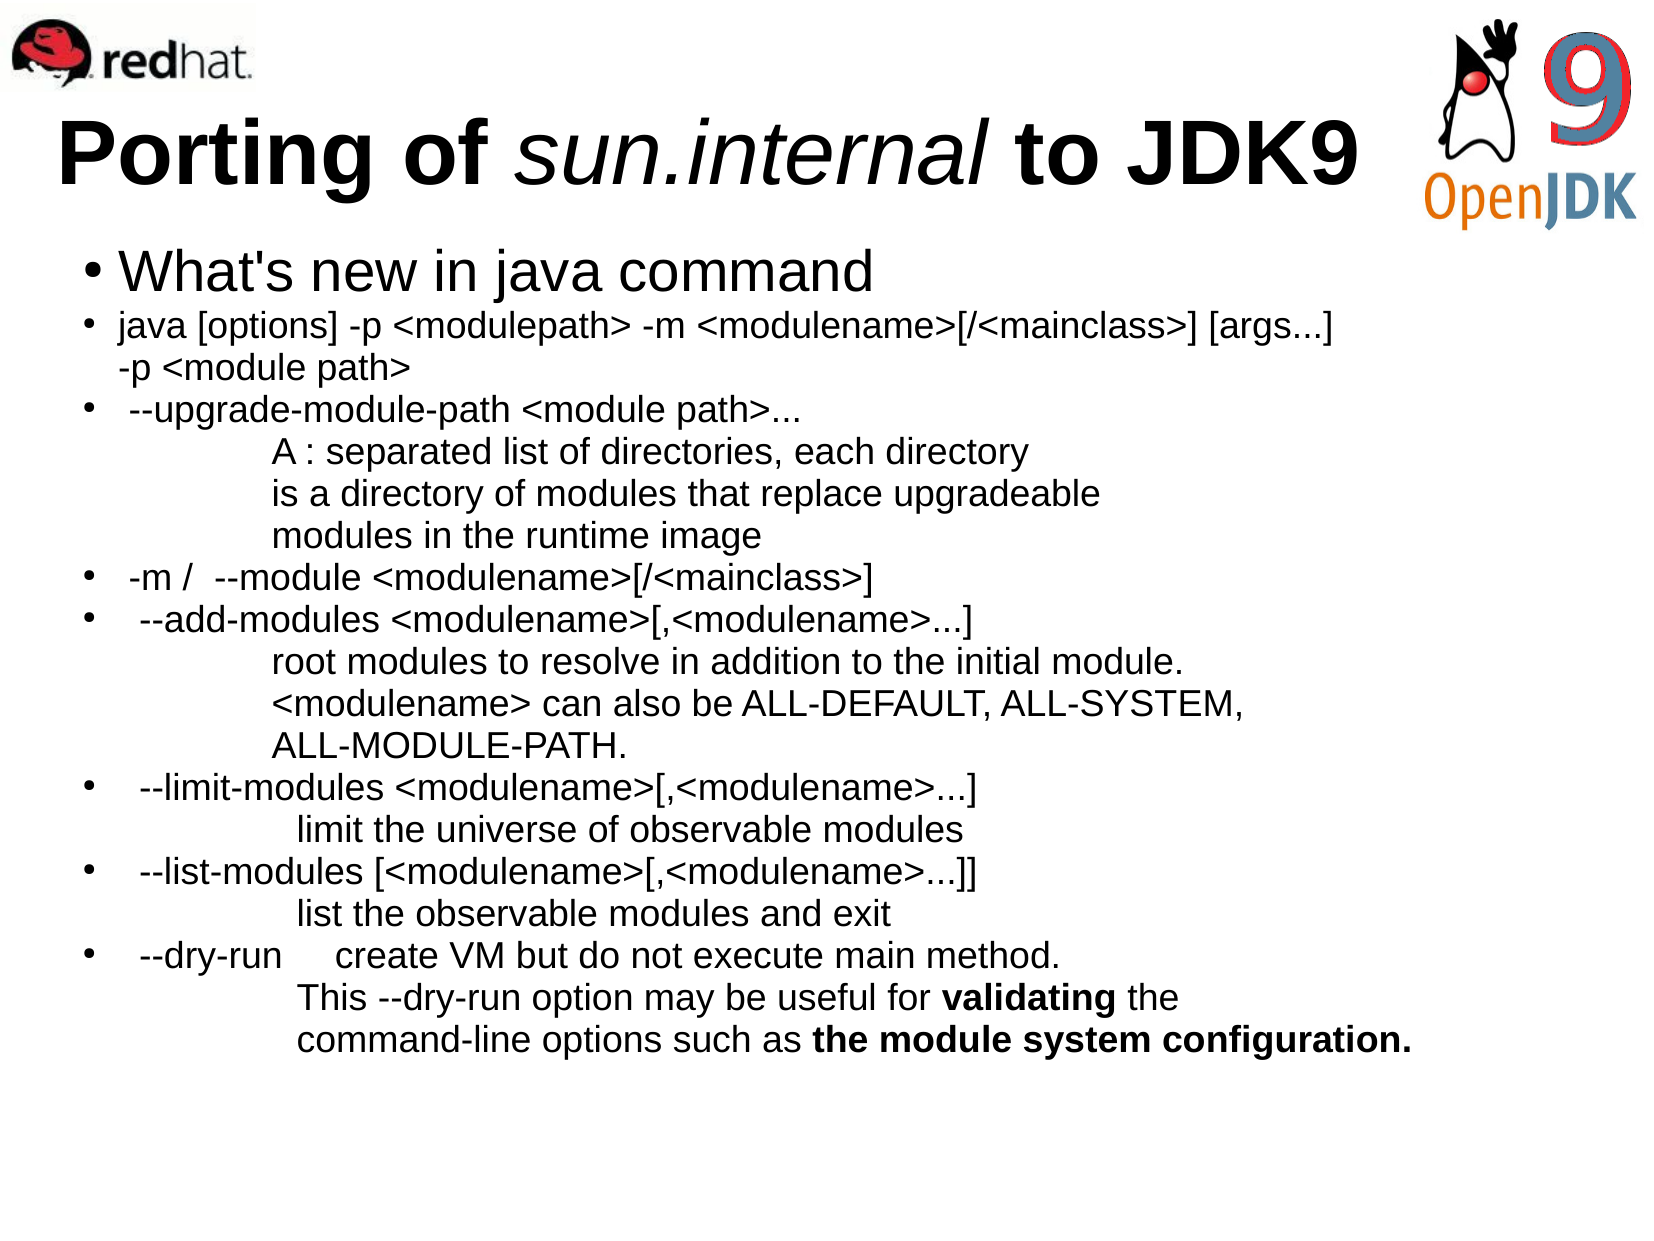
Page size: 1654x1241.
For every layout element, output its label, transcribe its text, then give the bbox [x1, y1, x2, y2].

title Porting of sun.internal to JDK9 [0, 49, 1410, 257]
subtitle What's new in java command java [options] -p <modulepath> -m <modulename>[/<mainclass>] [args...] -p <module path> --upgrade-module-path <module path>... A : separated list of directories, each directory is a directory of modules that replace upgradeable modules in the runtime image -m / --module <modulename>[/<mainclass>] --add-modules <modulename>[,<modulename>...] root modules to resolve in addition to the initial module. <modulename> can also be ALL-DEFAULT, ALL-SYSTEM, ALL-MODULE-PATH. --limit-modules <modulename>[,<modulename>...] limit the universe of observable modules --list-modules [<modulename>[,<modulename>...]] list the observable modules and exit --dry-run create VM but do not execute main method. This --dry-run option may be useful for validating the command-line options such as the module system configuration. [82, 193, 1571, 1106]
picture [1410, 4, 1651, 245]
picture [0, 3, 256, 92]
